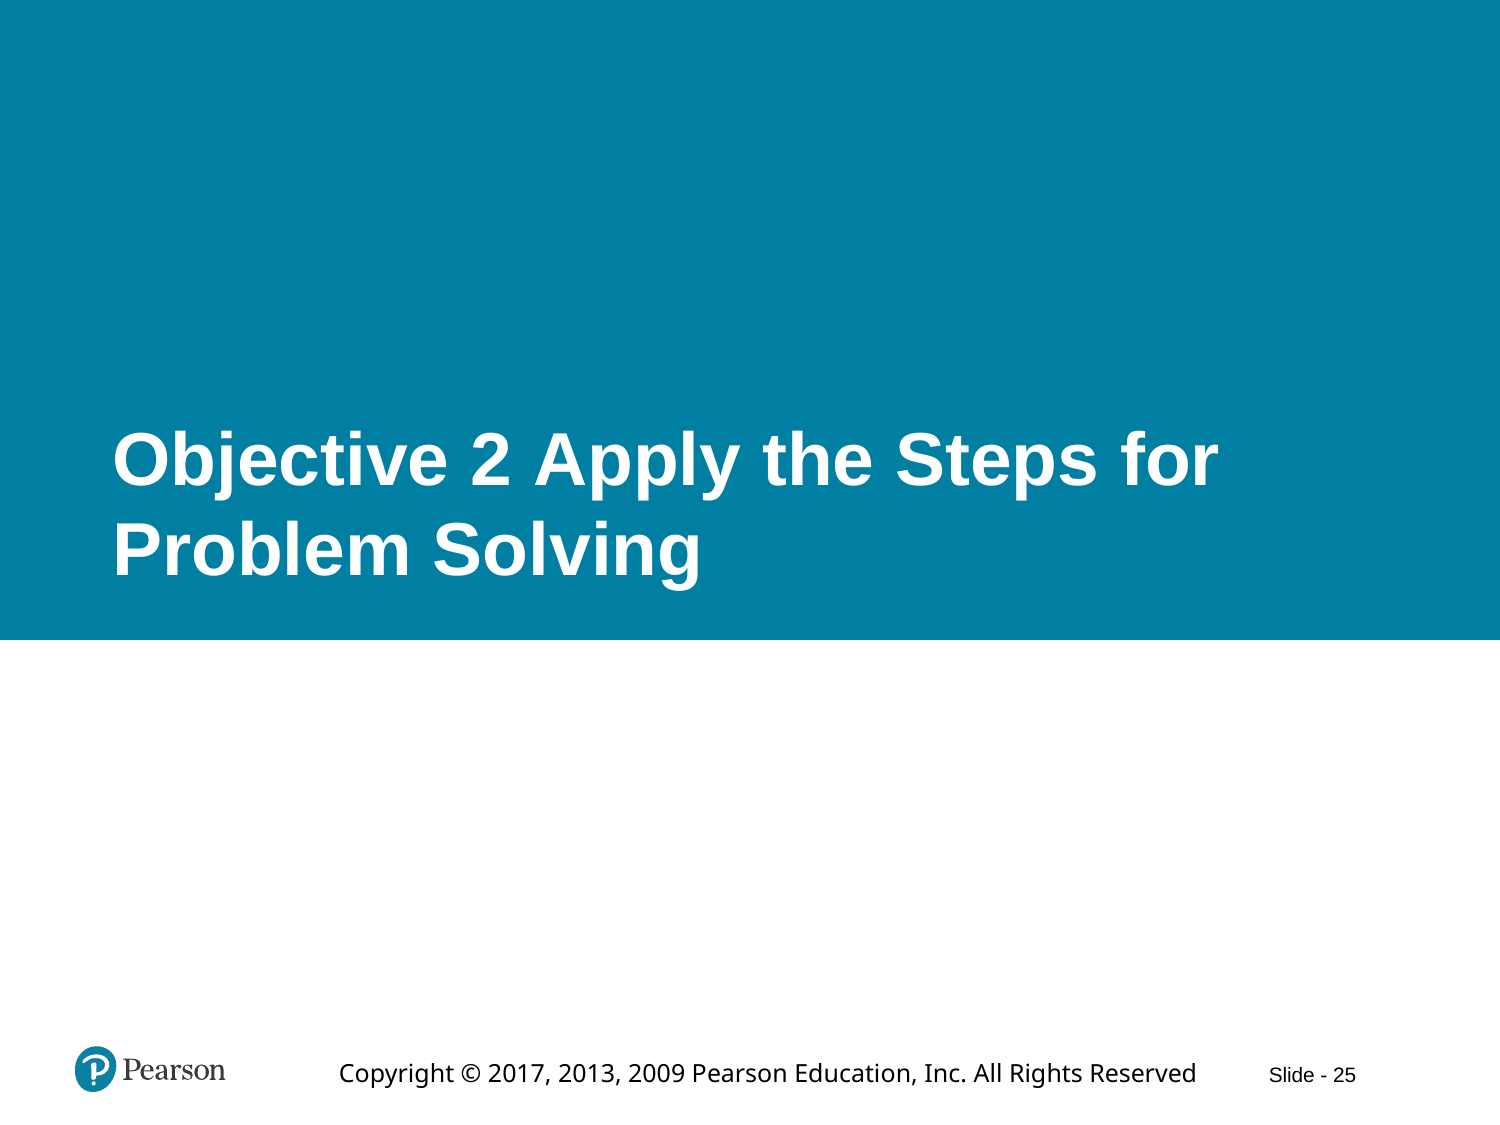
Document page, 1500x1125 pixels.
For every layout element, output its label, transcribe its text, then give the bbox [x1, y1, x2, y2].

title Objective 2 Apply the Steps for Problem Solving [112, 125, 1388, 591]
